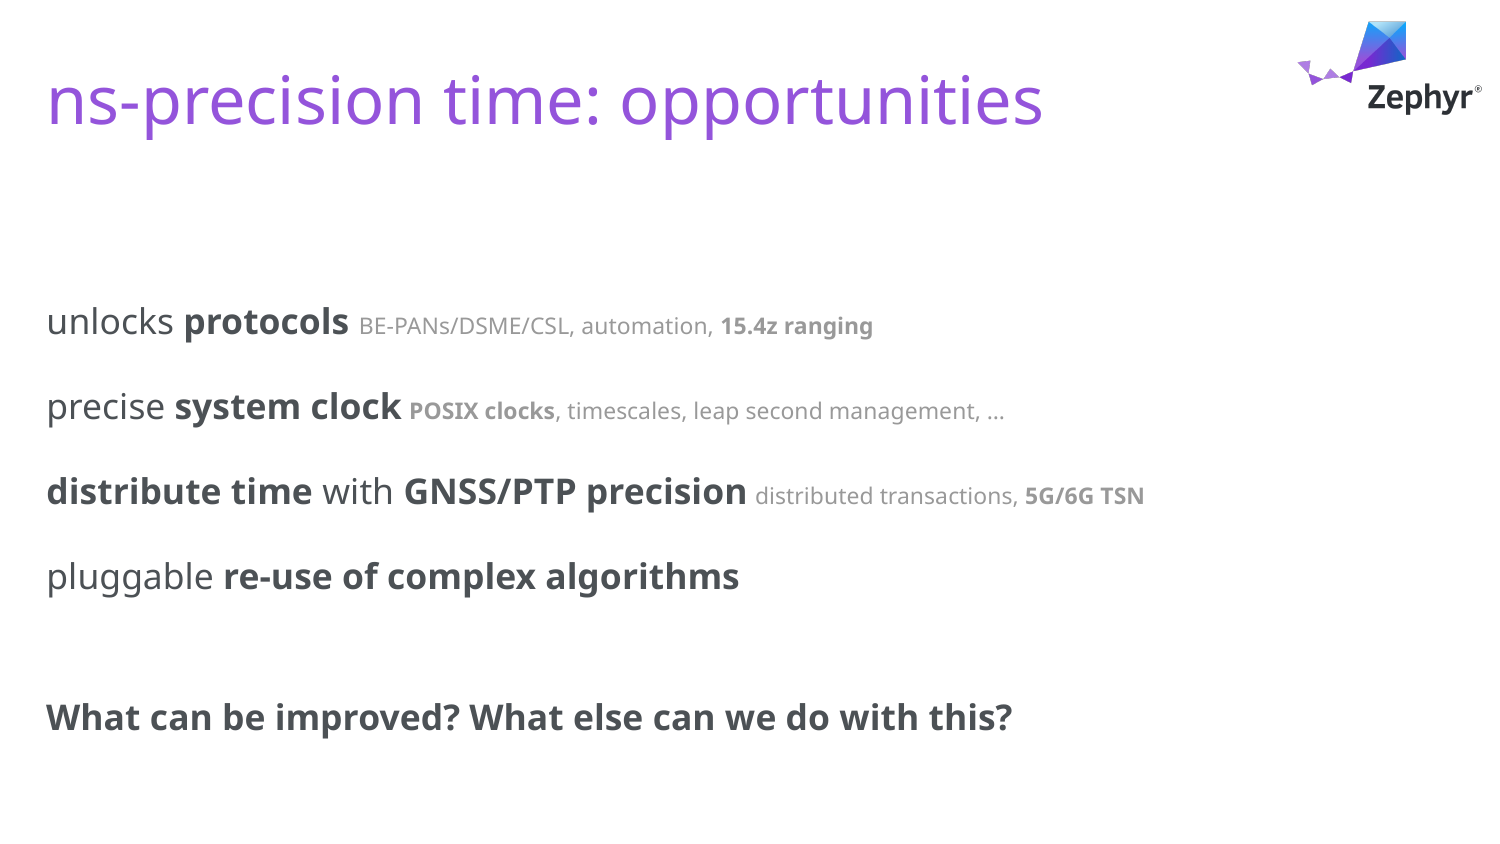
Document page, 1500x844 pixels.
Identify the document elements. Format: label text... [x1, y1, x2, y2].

text_box What can be improved? What else can we do with this? [31, 673, 1424, 753]
title ns-precision time: opportunities [31, 38, 1382, 145]
picture [1294, 15, 1485, 122]
list unlocks protocols BE-PANs/DSME/CSL, automation, 15.4z ranging precise system clock POSIX clocks, timescales, leap second management, … distribute time with GNSS/PTP precision distributed transactions, 5G/6G TSN pluggable re-use of complex algorithms [31, 241, 1438, 591]
